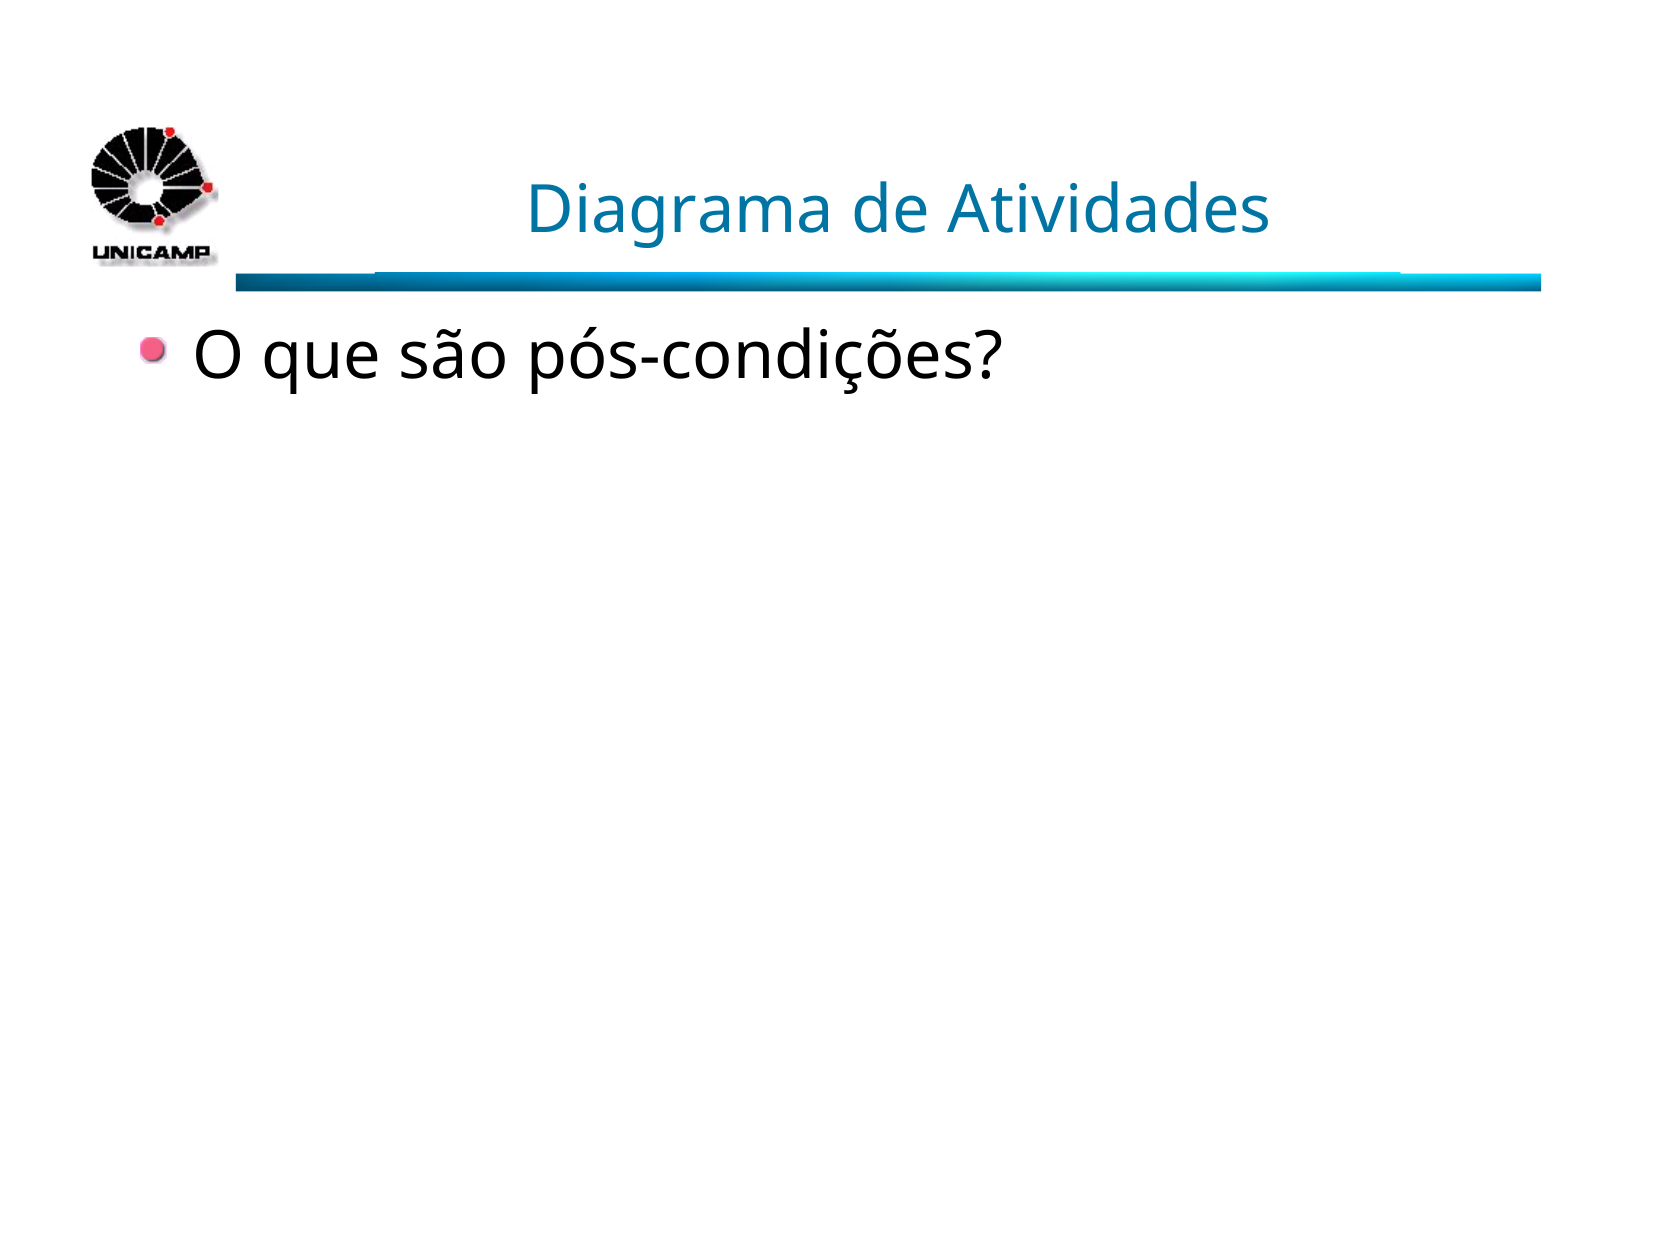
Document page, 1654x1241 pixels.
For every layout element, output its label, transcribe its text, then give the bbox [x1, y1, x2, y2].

list O que são pós-condições? [121, 309, 1534, 1182]
picture [125, 272, 1654, 295]
title Diagrama de Atividades [264, 42, 1534, 250]
